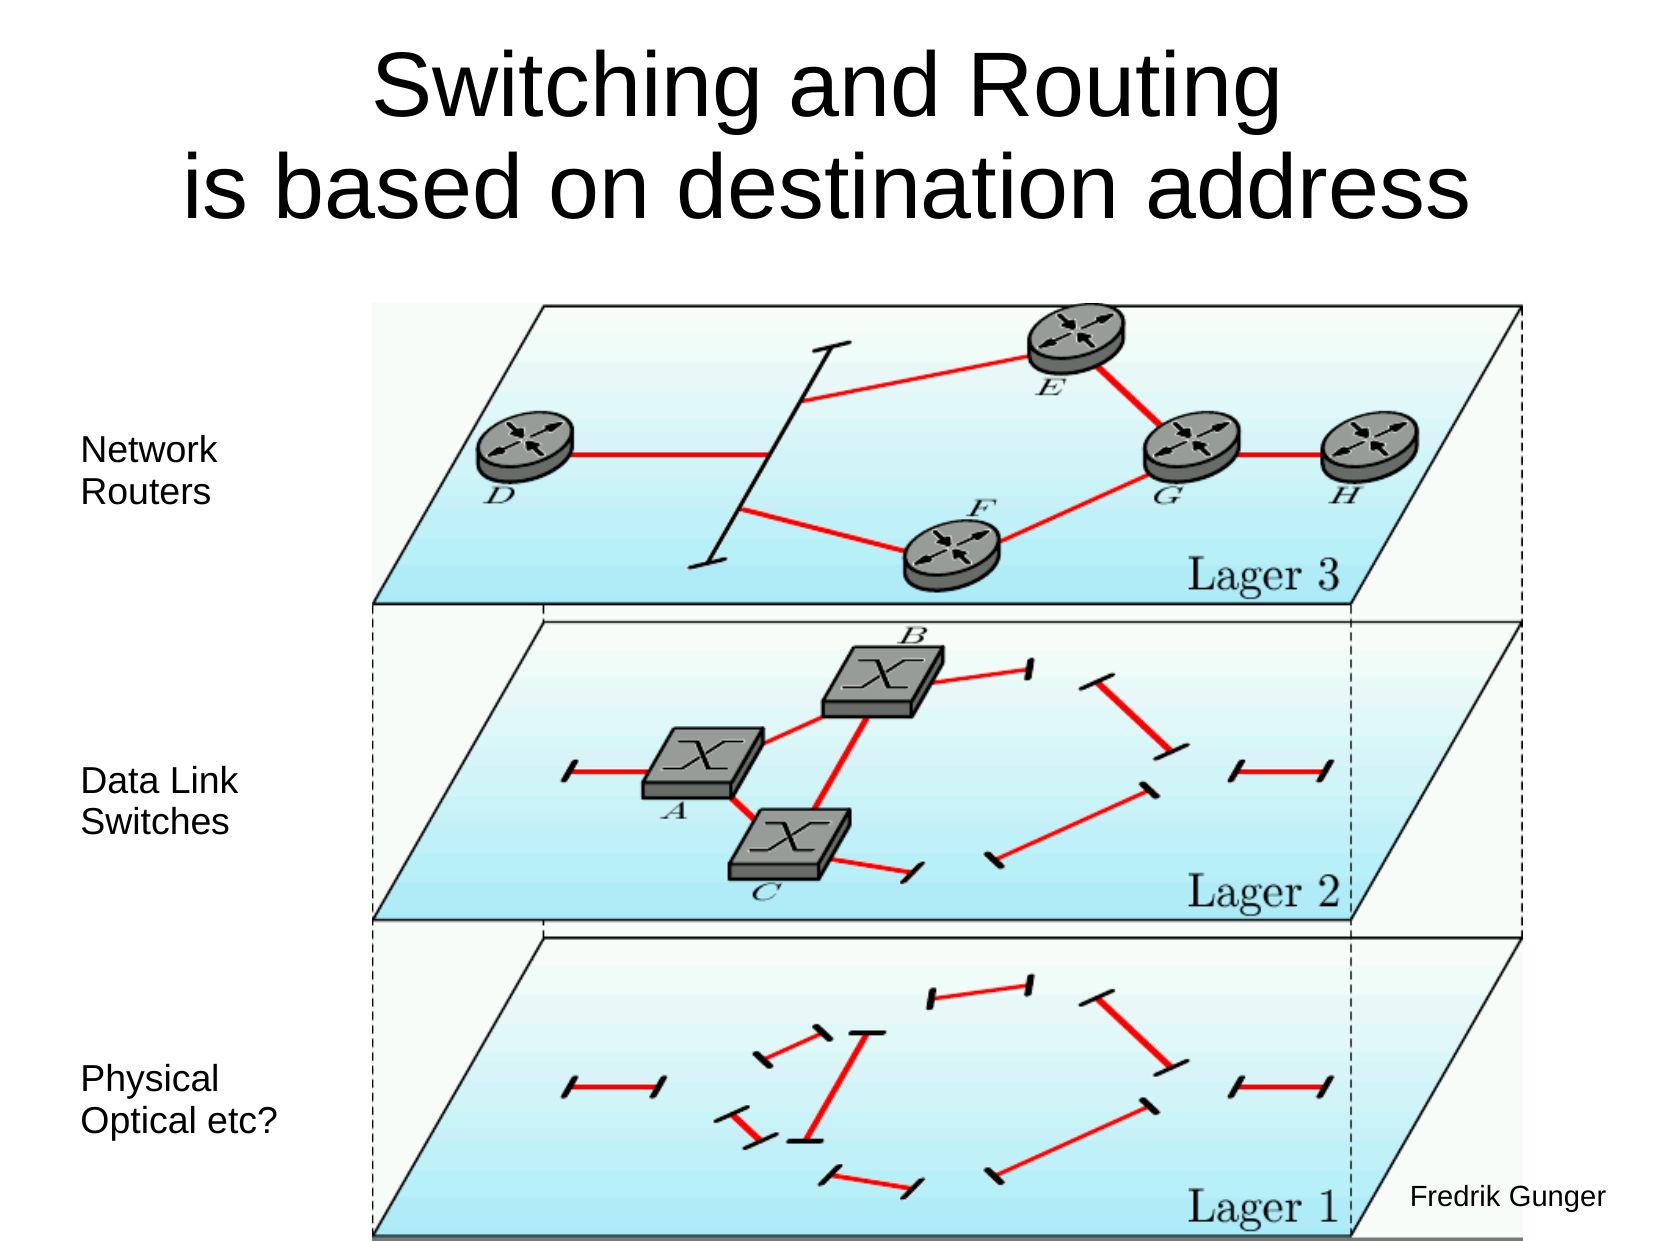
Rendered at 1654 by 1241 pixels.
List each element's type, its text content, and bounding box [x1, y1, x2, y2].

text_box Physical Optical etc? [65, 1050, 375, 1158]
text_box Data Link Switches [65, 751, 375, 860]
text_box Fredrik Gunger [1395, 1172, 1654, 1241]
title Switching and Routing is based on destination address [121, 21, 1534, 250]
picture [372, 303, 1523, 1241]
text_box Network Routers [65, 421, 375, 529]
